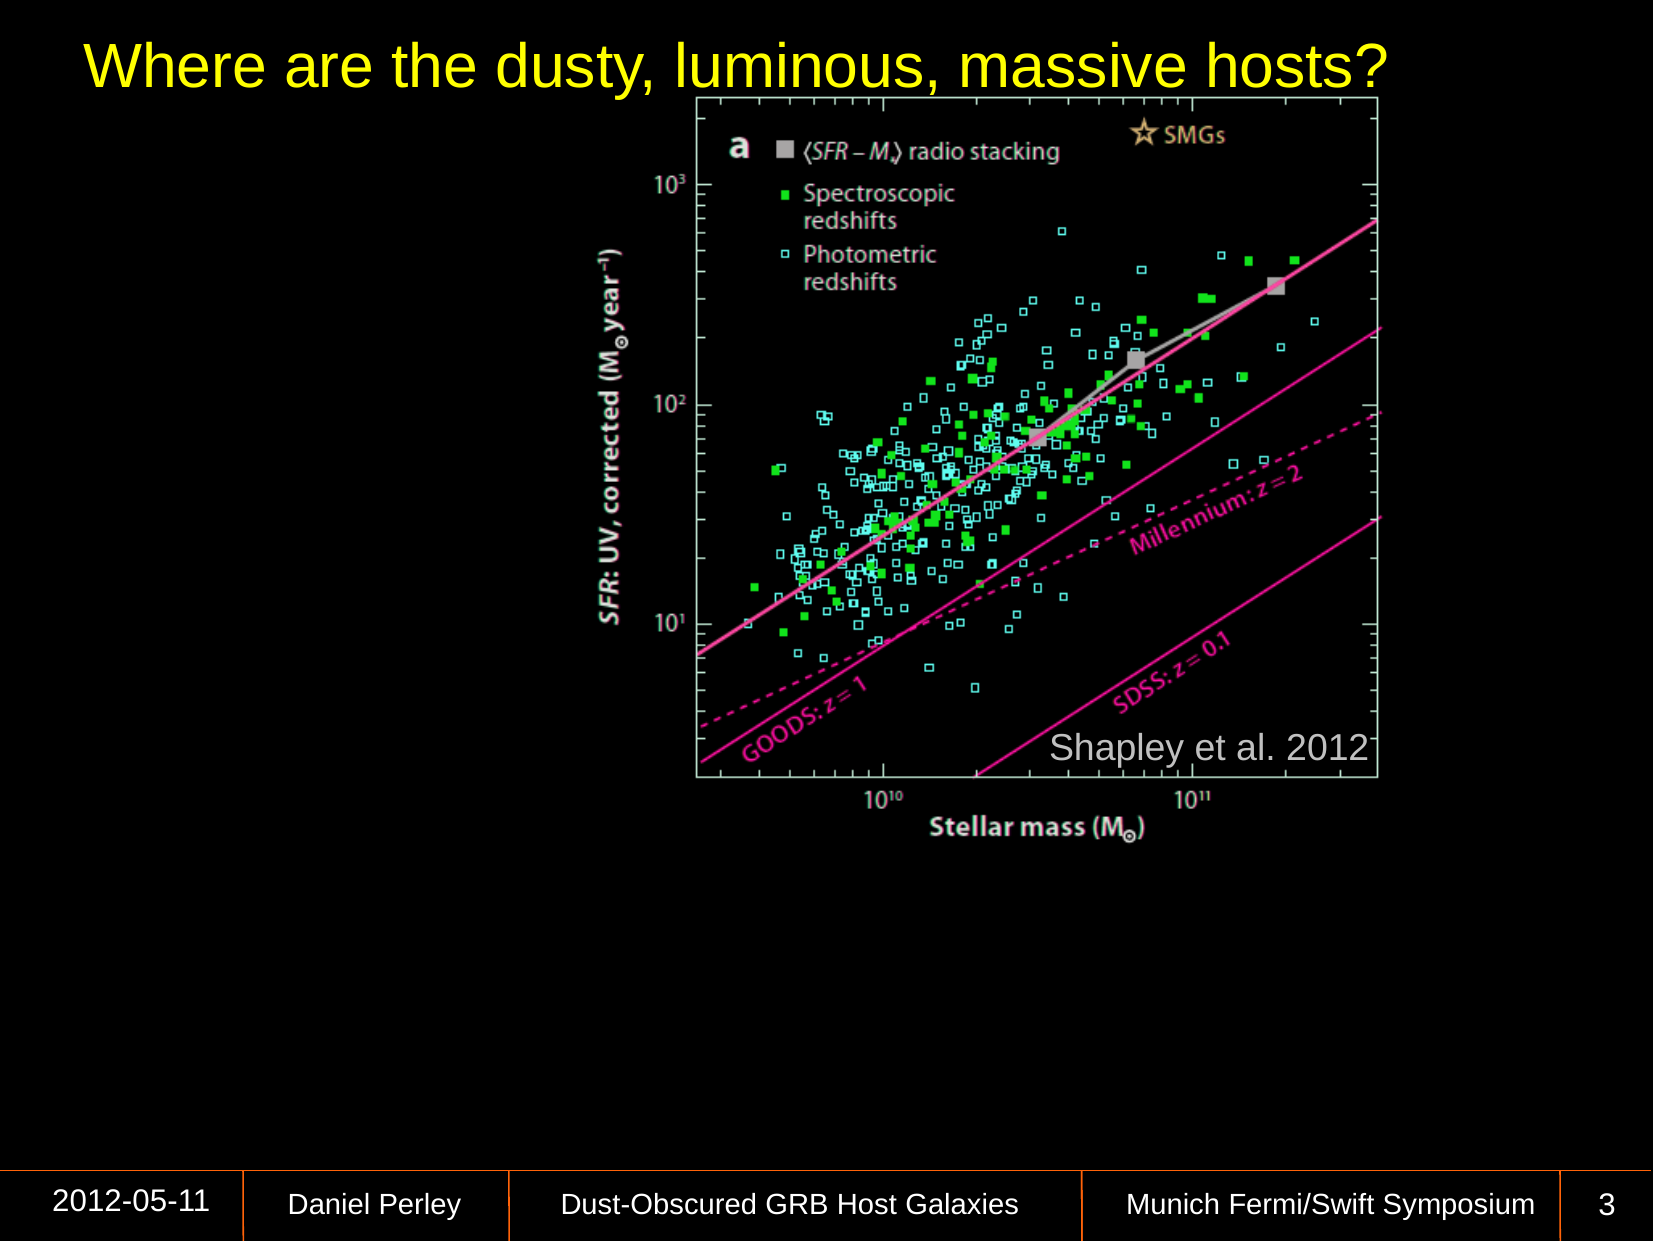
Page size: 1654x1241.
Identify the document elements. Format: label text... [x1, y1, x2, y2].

text_box Shapley et al. 2012 [1034, 719, 1406, 777]
picture [548, 107, 1414, 854]
title Where are the dusty, luminous, massive hosts? [83, 25, 1573, 107]
